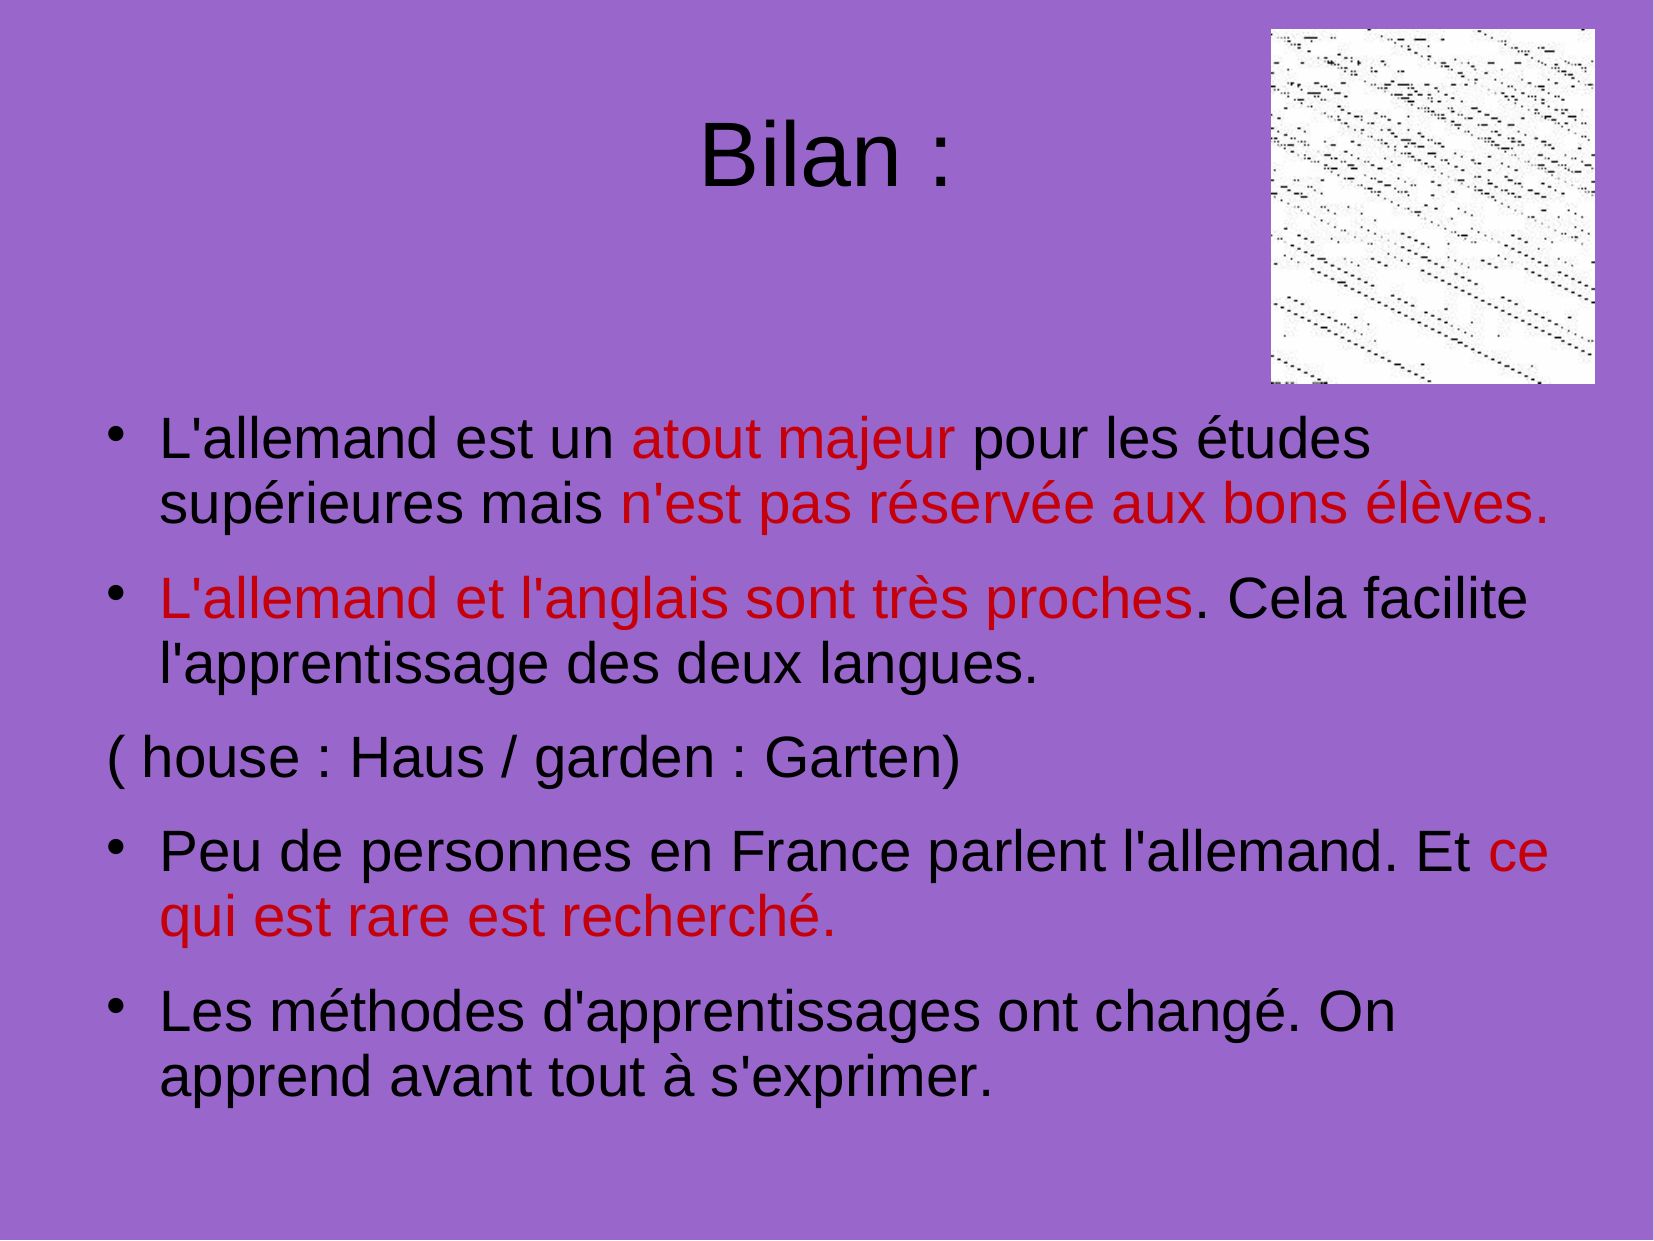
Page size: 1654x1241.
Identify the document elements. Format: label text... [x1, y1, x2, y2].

list L'allemand est un atout majeur pour les études supérieures mais n'est pas réservée aux bons élèves. L'allemand et l'anglais sont très proches. Cela facilite l'apprentissage des deux langues. ( house : Haus / garden : Garten) Peu de personnes en France parlent l'allemand. Et ce qui est rare est recherché. Les méthodes d'apprentissages ont changé. On apprend avant tout à s'exprimer. [88, 303, 1577, 1123]
picture [1271, 29, 1595, 384]
title Bilan : [82, 49, 1271, 257]
